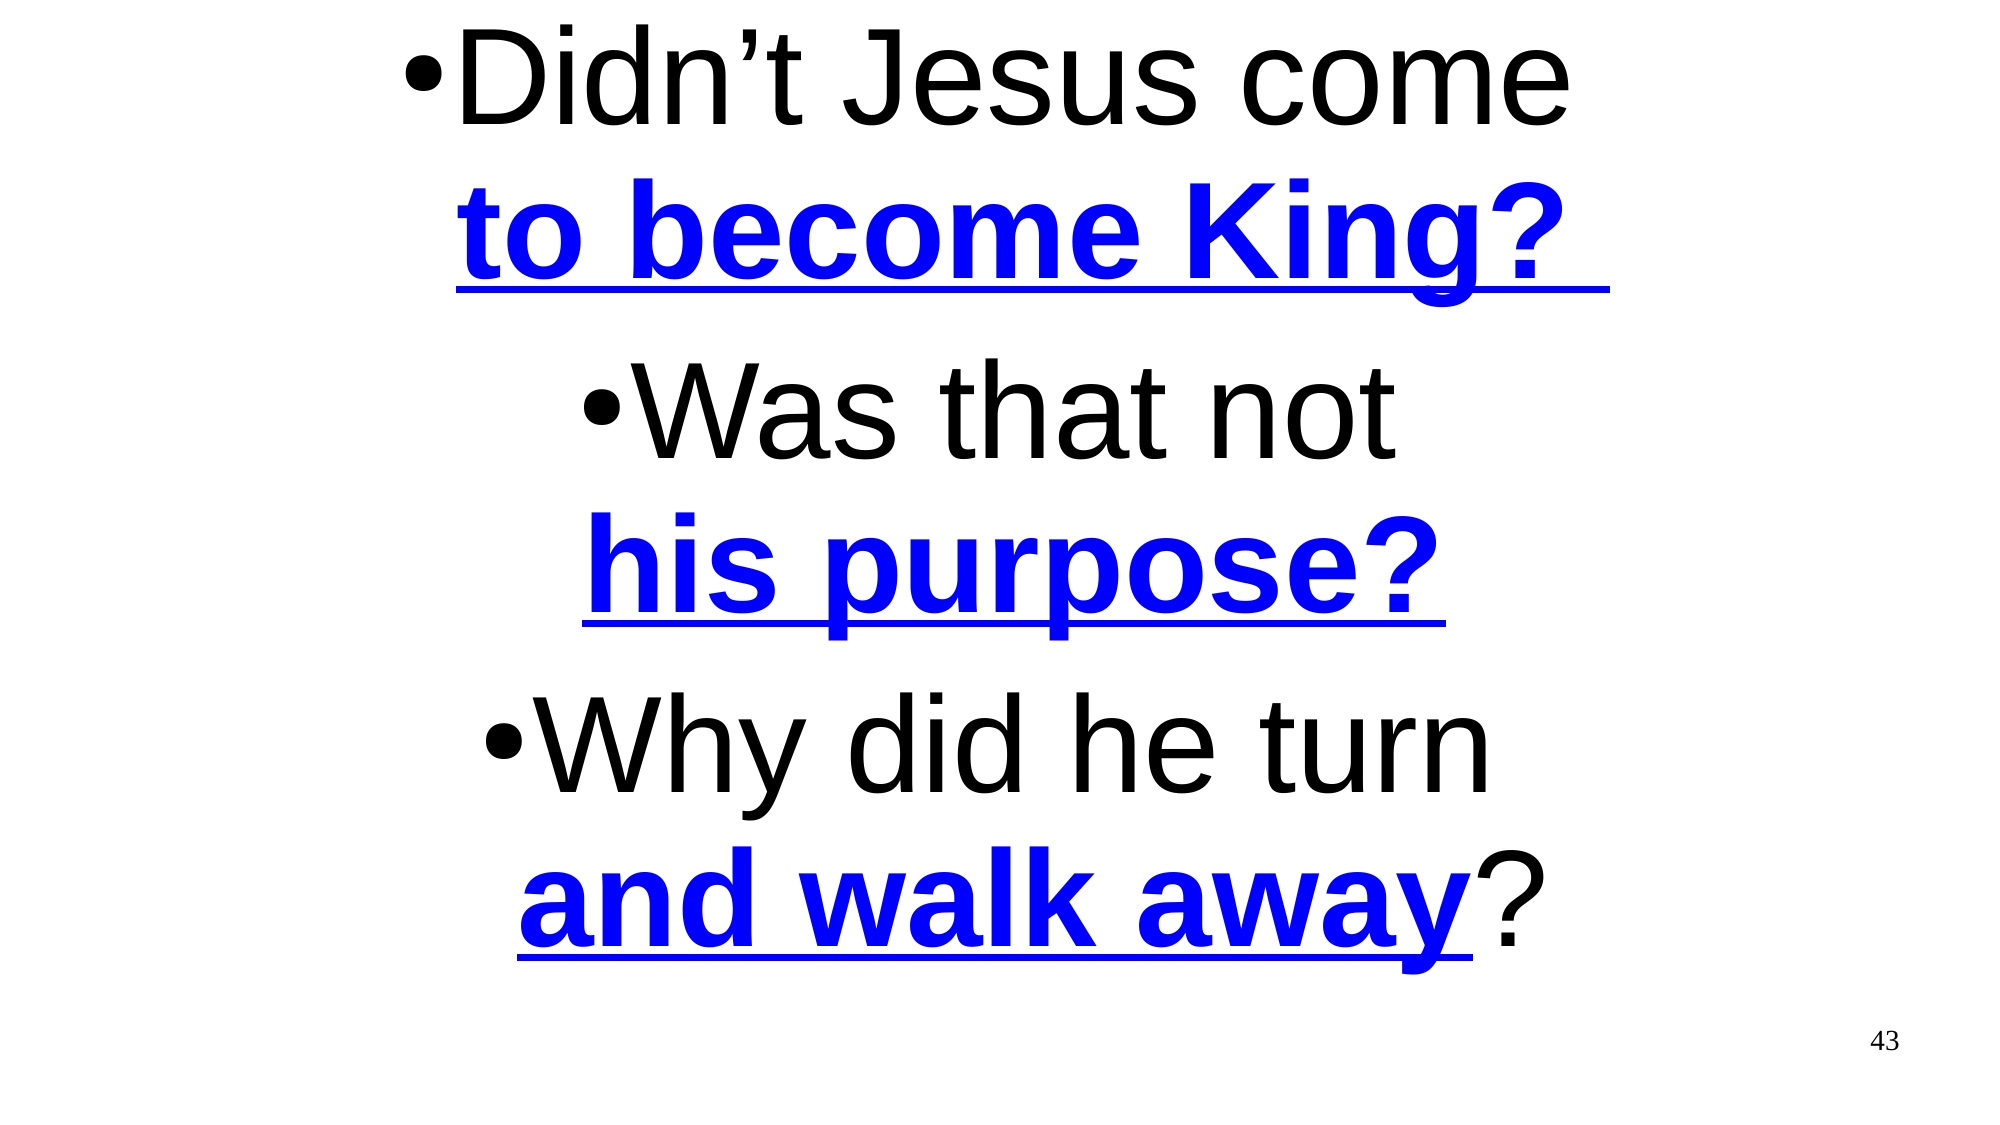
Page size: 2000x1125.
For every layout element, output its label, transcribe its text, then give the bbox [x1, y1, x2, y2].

list Didn’t Jesus come to become King? Was that not his purpose? Why did he turn and walk away? [0, 0, 1996, 1123]
